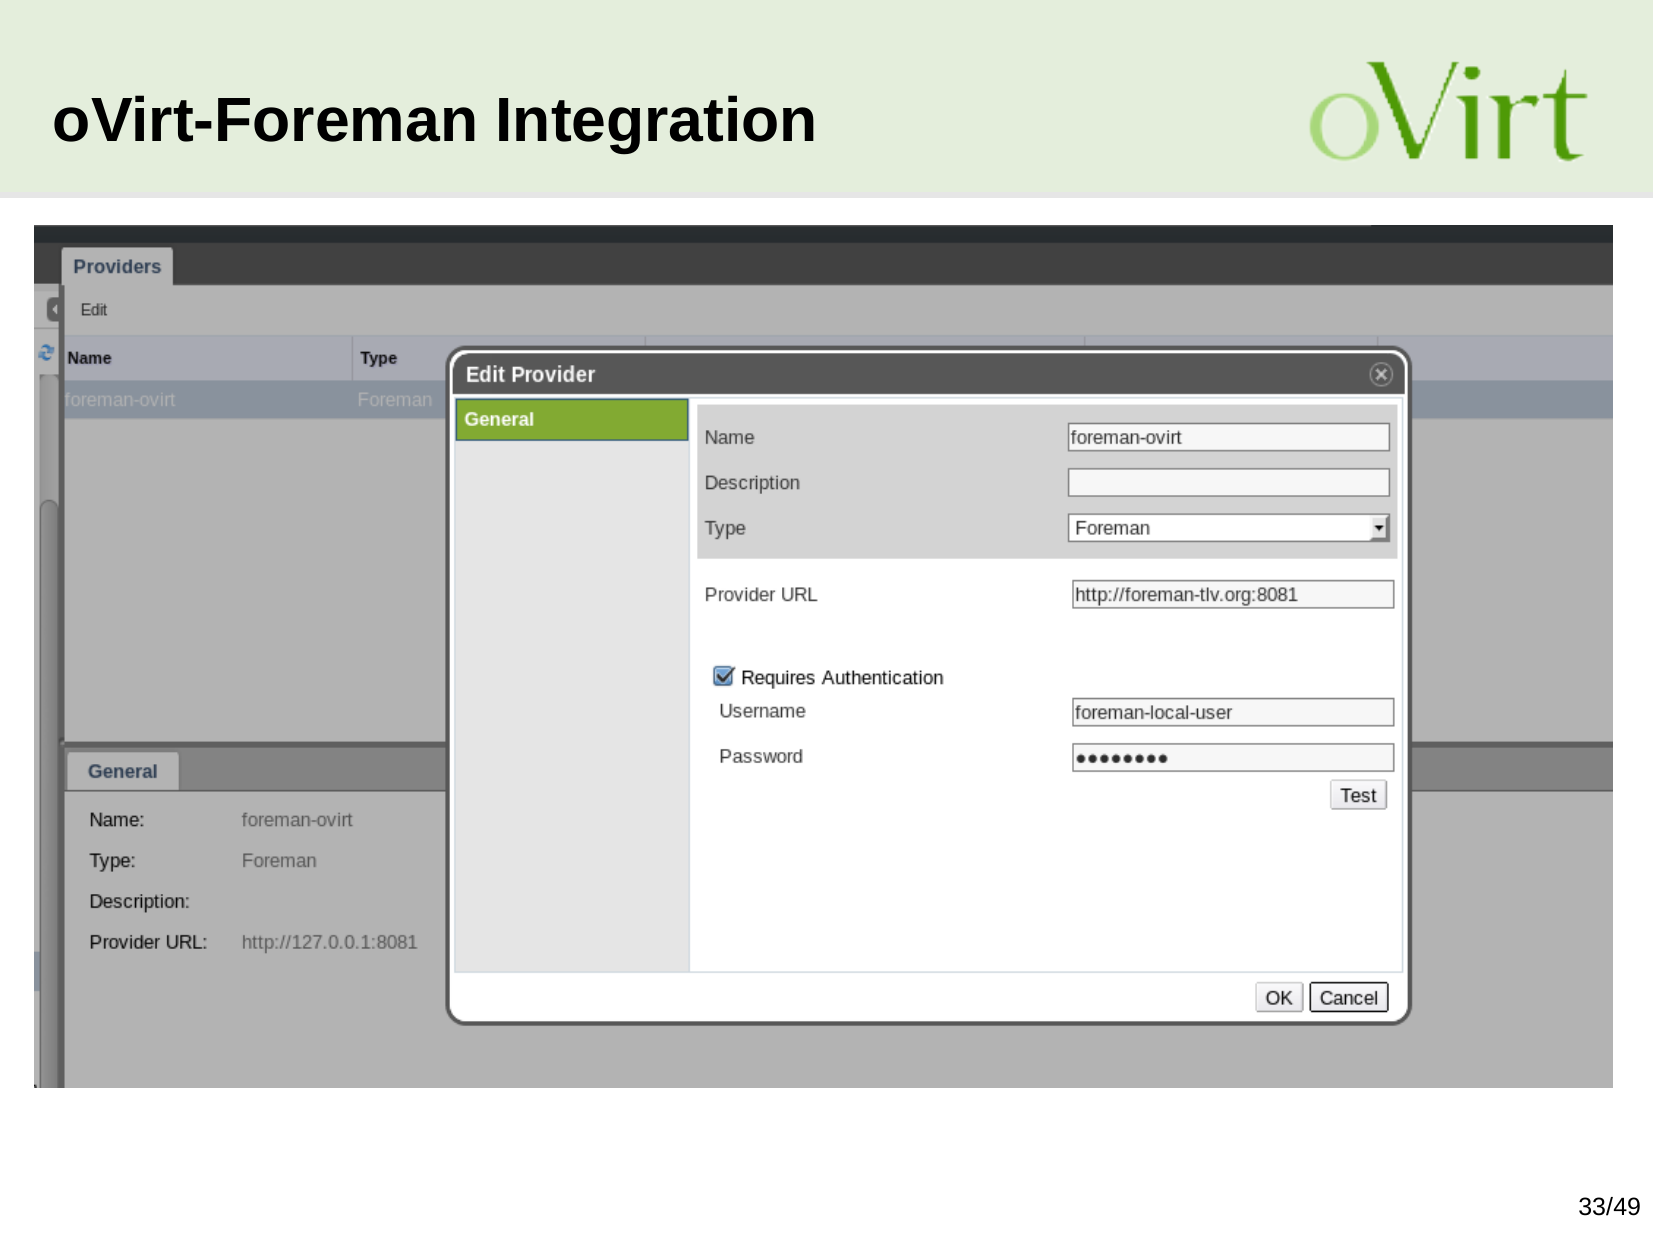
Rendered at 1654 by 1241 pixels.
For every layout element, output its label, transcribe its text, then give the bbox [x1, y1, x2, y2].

picture [1289, 36, 1613, 181]
title oVirt-Foreman Integration [52, 14, 1330, 154]
picture [34, 225, 1613, 1088]
